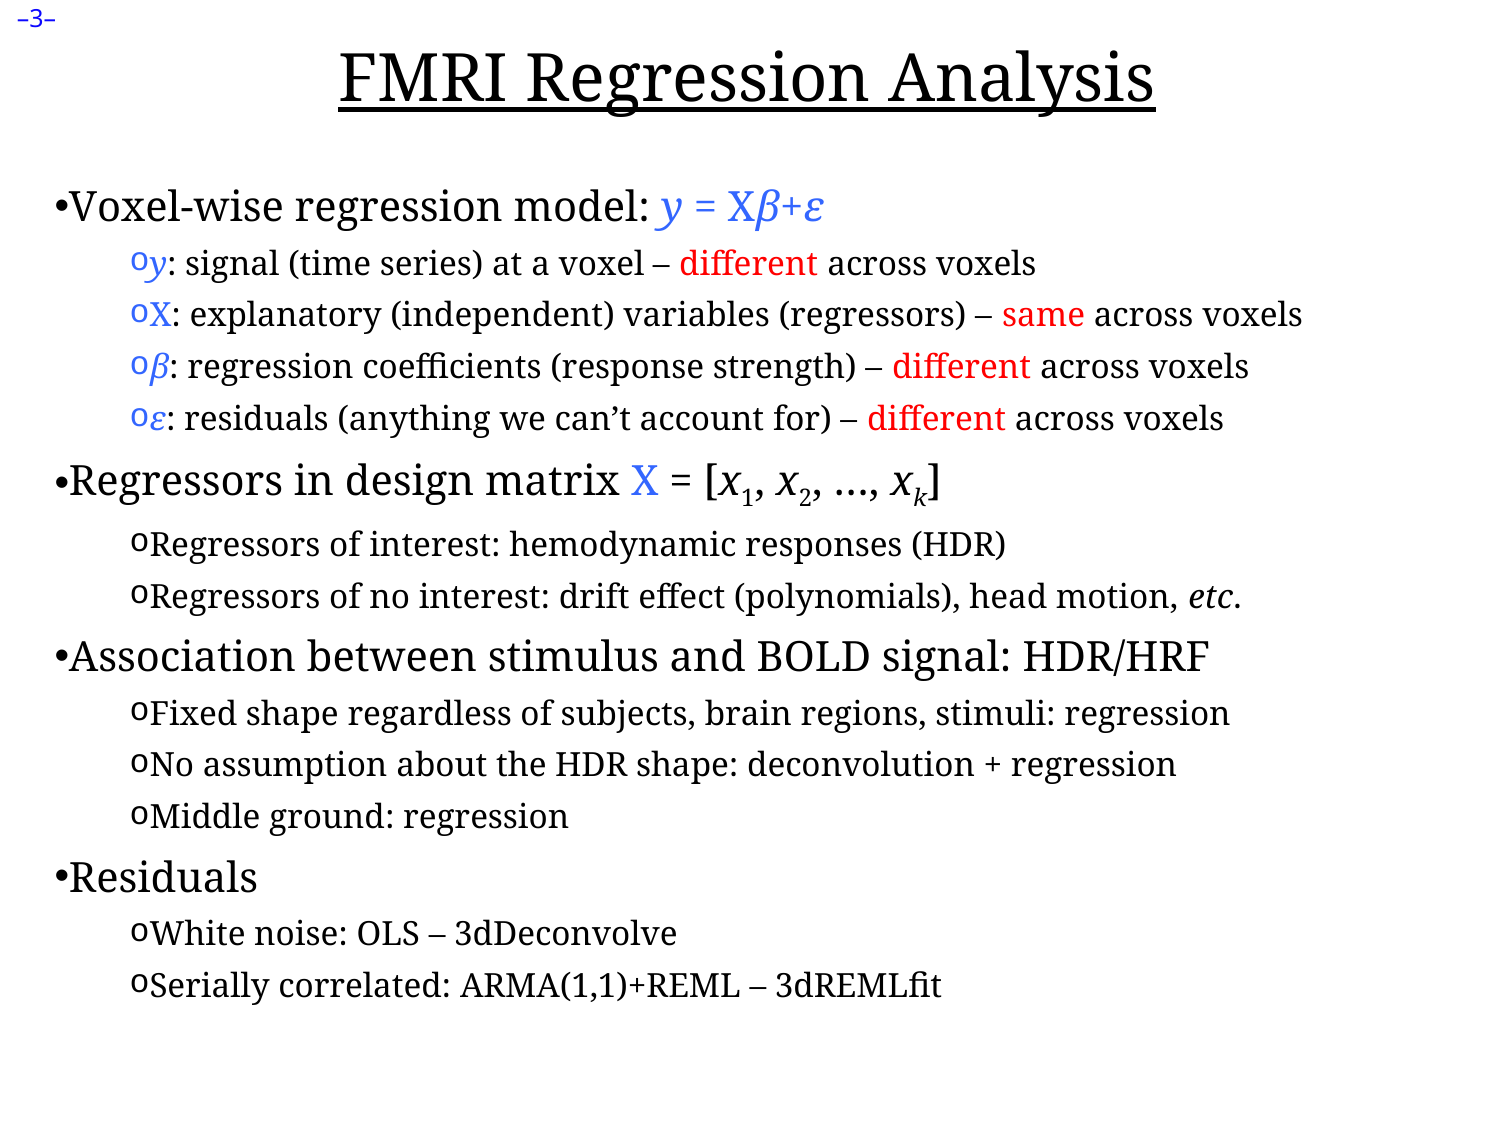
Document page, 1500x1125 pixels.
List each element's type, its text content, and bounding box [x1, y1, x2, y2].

title FMRI Regression Analysis [109, 12, 1385, 138]
text_box Voxel-wise regression model: y = Xβ+ε y: signal (time series) at a voxel – different across voxels X: explanatory (independent) variables (regressors) – same across voxels β: regression coefficients (response strength) – different across voxels ε: residuals (anything we can’t account for) – different across voxels Regressors in design matrix X = [x1, x2, …, xk] Regressors of interest: hemodynamic responses (HDR) Regressors of no interest: drift effect (polynomials), head motion, etc. Association between stimulus and BOLD signal: HDR/HRF Fixed shape regardless of subjects, brain regions, stimuli: regression No assumption about the HDR shape: deconvolution + regression Middle ground: regression Residuals White noise: OLS – 3dDeconvolve Serially correlated: ARMA(1,1)+REML – 3dREMLfit [39, 157, 1500, 1012]
